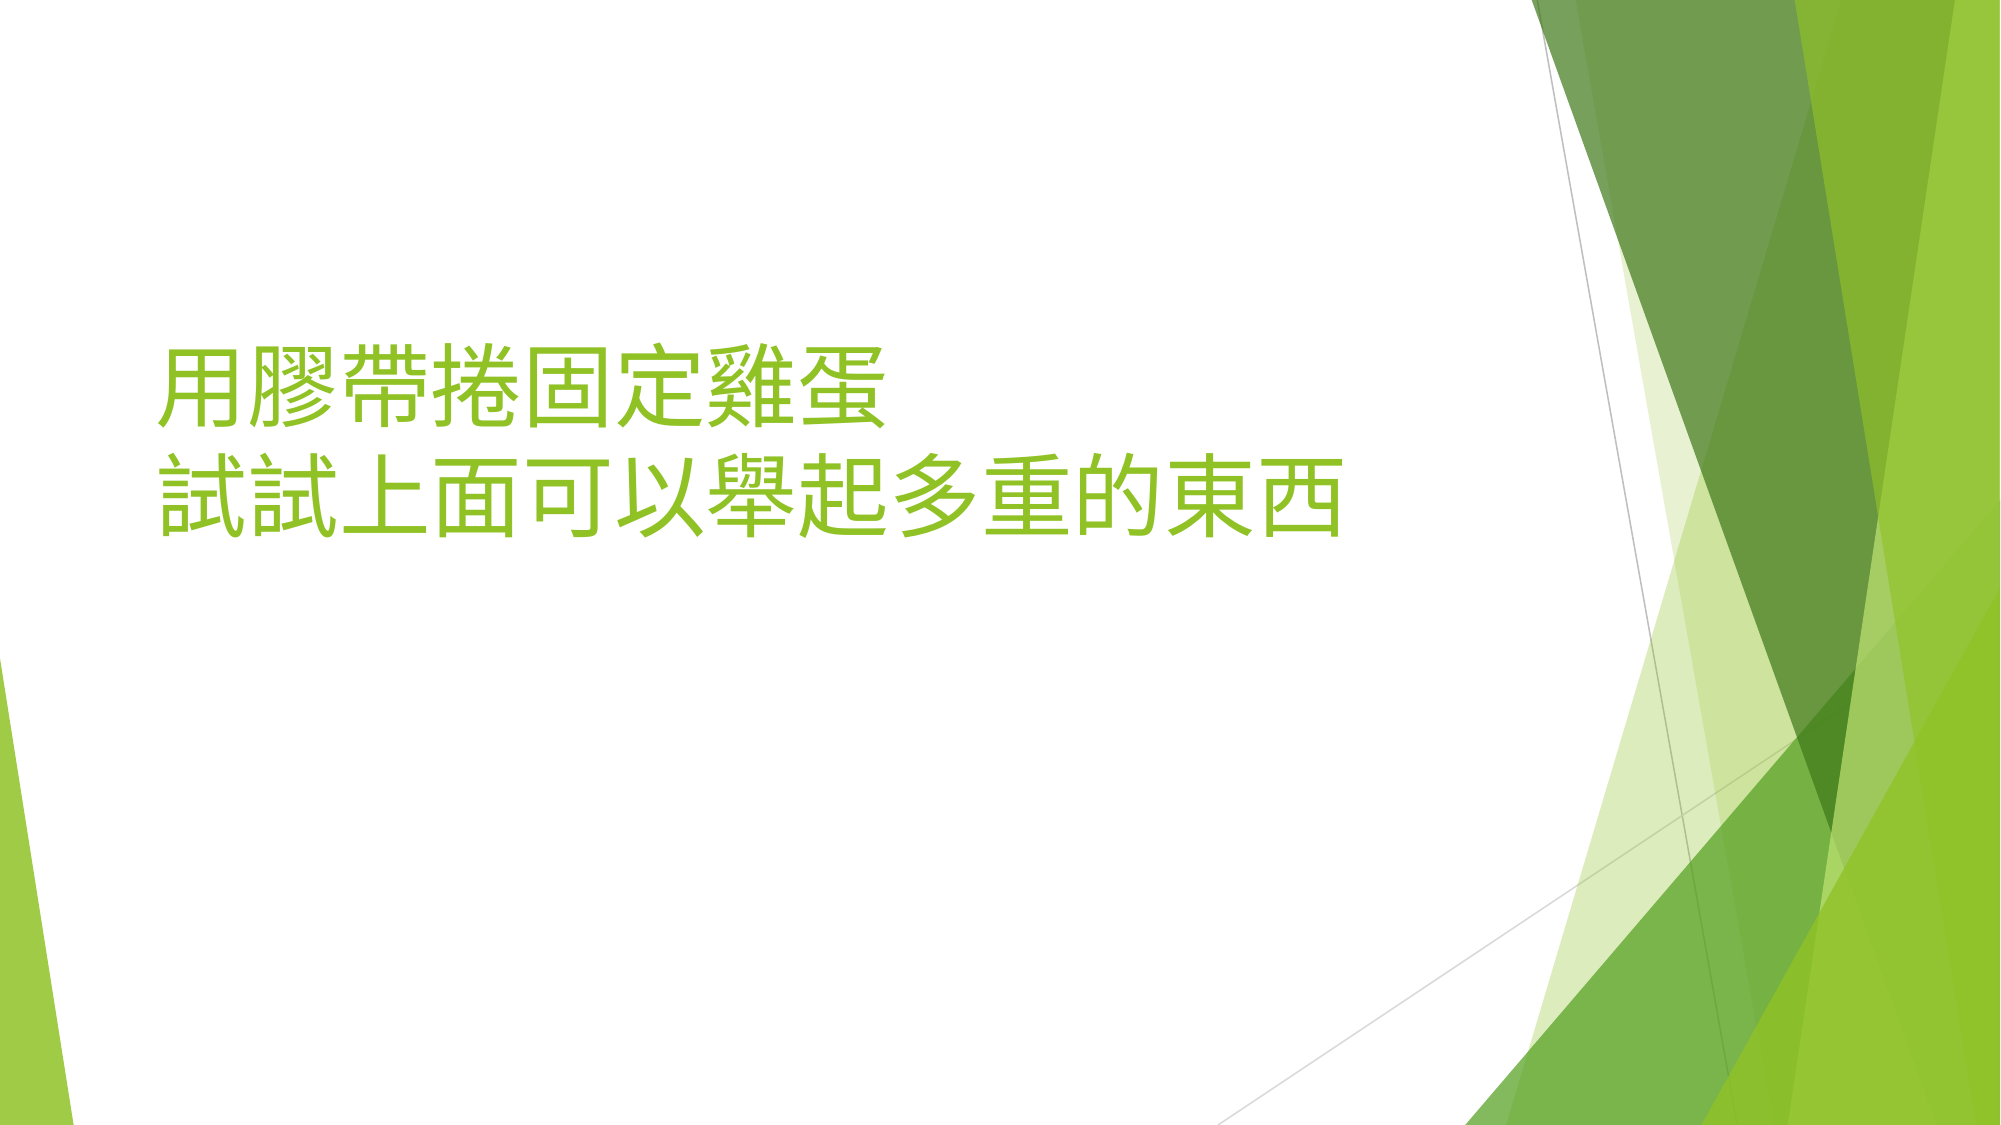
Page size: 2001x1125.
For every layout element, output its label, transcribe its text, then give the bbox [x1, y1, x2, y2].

title 用膠帶捲固定雞蛋 試試上面可以舉起多重的東西 [140, 321, 1606, 662]
